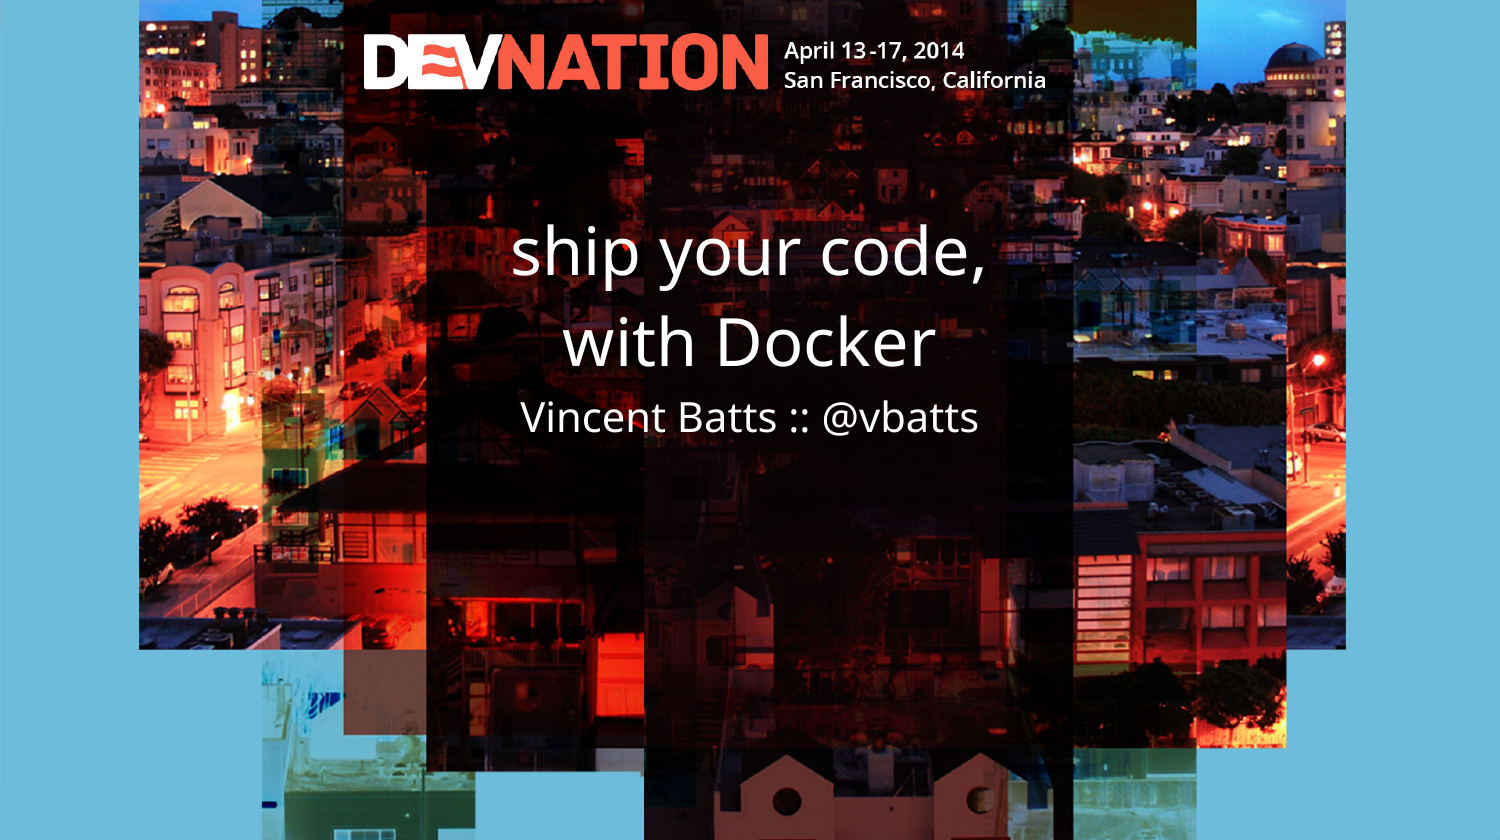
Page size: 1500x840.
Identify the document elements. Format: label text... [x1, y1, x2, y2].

list Vincent Batts :: @vbatts [75, 388, 1425, 840]
picture [0, 0, 1500, 840]
title ship your code, with Docker [75, 217, 1425, 373]
